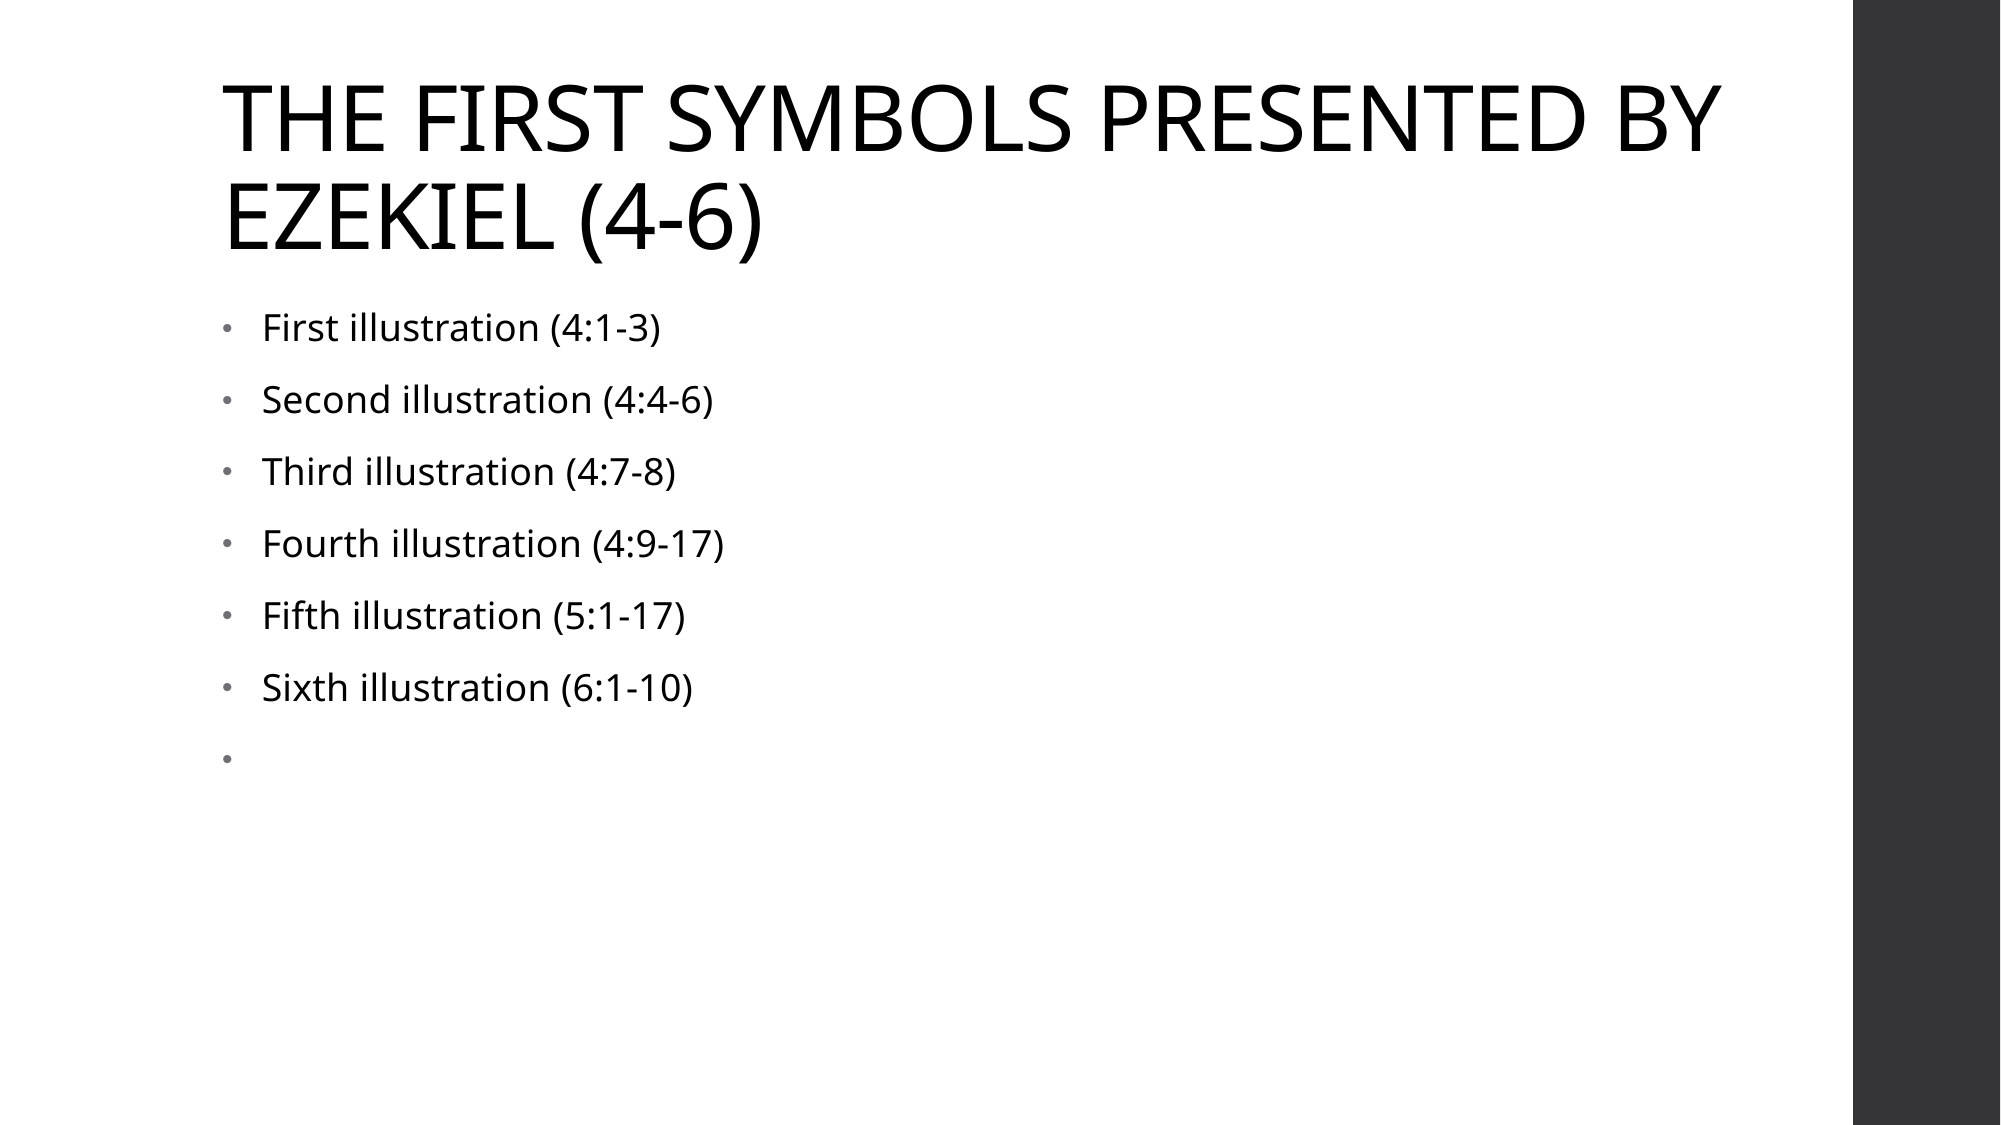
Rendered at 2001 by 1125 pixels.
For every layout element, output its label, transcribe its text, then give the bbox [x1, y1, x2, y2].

title THE FIRST SYMBOLS PRESENTED BY EZEKIEL (4-6) [206, 60, 1797, 278]
list First illustration (4:1-3) Second illustration (4:4-6) Third illustration (4:7-8) Fourth illustration (4:9-17) Fifth illustration (5:1-17) Sixth illustration (6:1-10) [206, 299, 1617, 1014]
